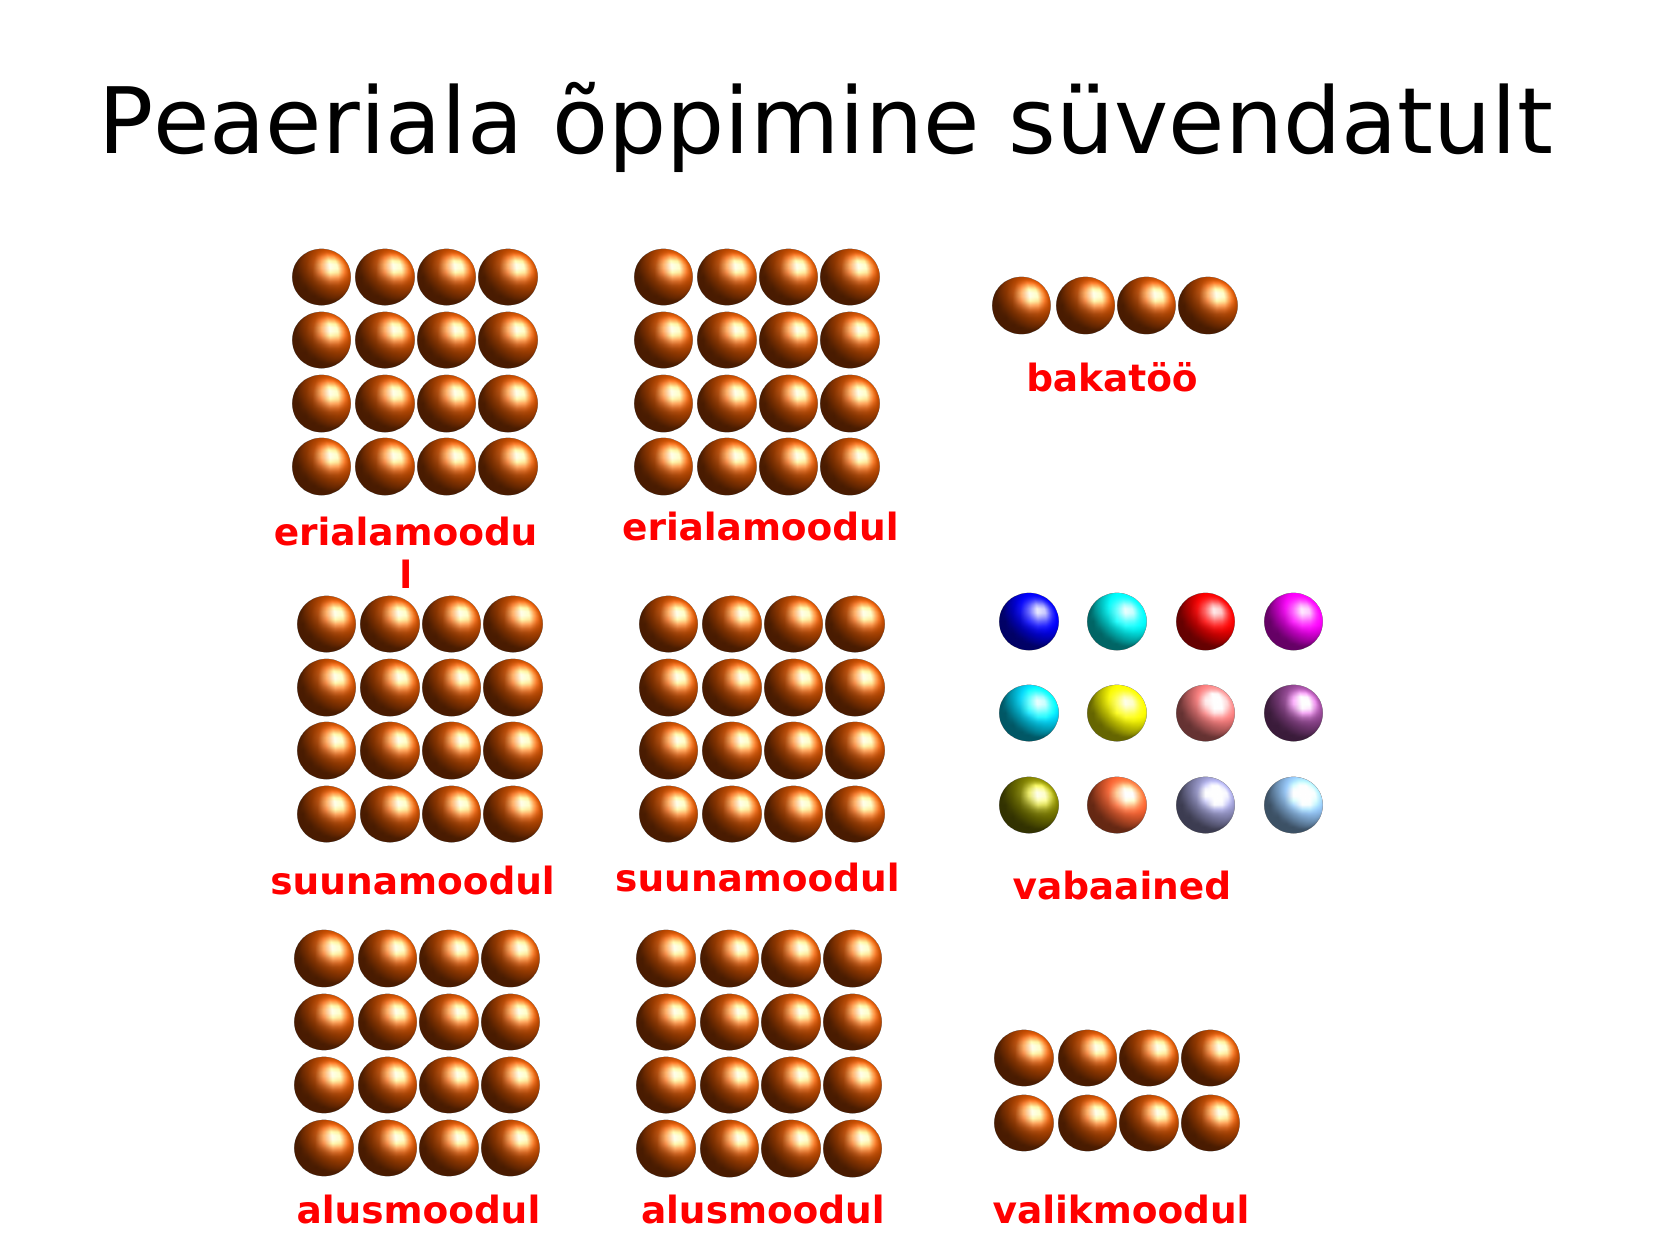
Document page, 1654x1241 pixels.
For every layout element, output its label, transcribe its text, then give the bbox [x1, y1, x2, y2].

text_box erialamoodul [605, 498, 916, 557]
text_box erialamoodul [253, 503, 558, 562]
text_box valikmoodul [976, 1181, 1266, 1241]
text_box alusmoodul [279, 1181, 558, 1241]
text_box bakatöö [973, 349, 1252, 408]
title Peaeriala õppimine süvendatult [82, 18, 1571, 226]
text_box suunamoodul [598, 849, 917, 909]
text_box suunamoodul [253, 852, 572, 911]
text_box vabaained [982, 857, 1261, 916]
text_box alusmoodul [623, 1181, 902, 1241]
